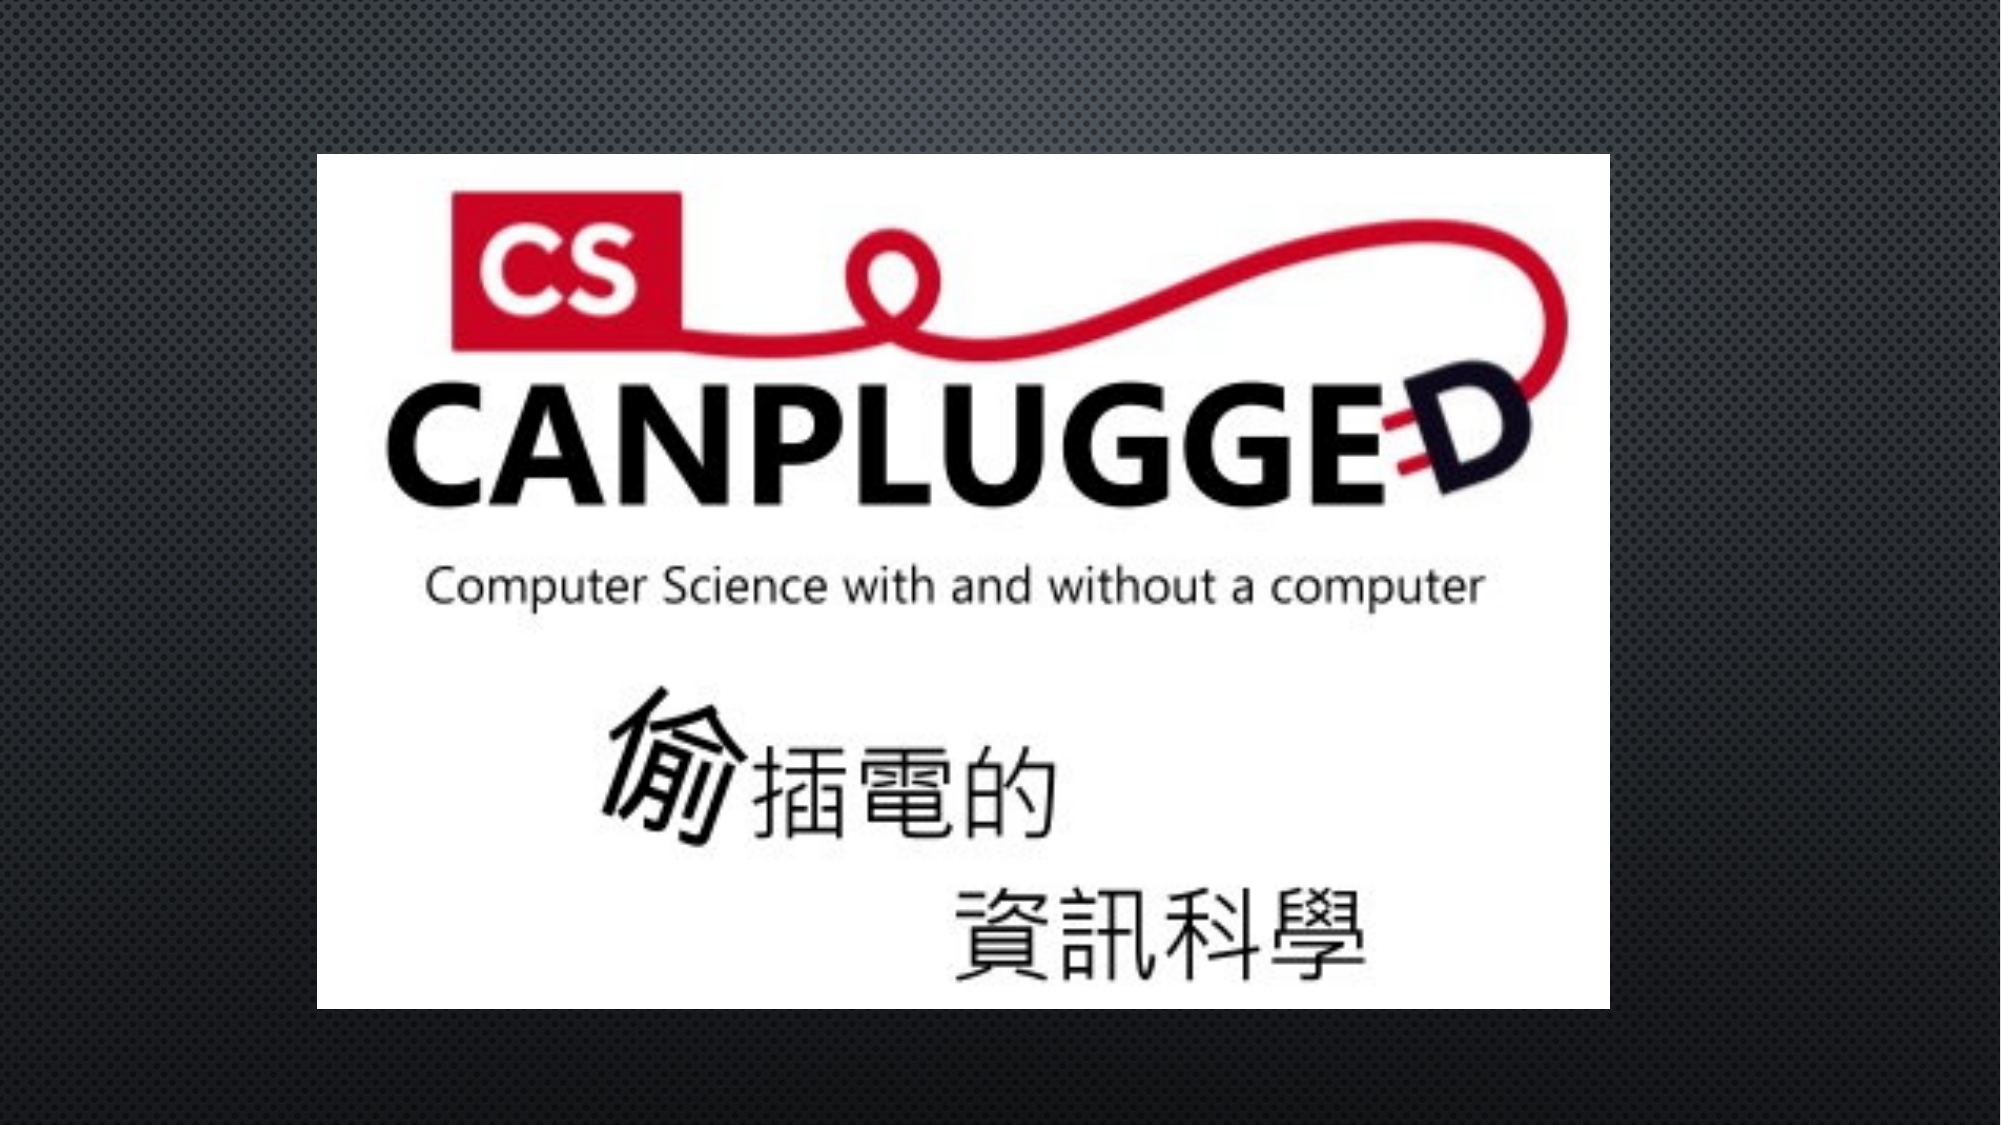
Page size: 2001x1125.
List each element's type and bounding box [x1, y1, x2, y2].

picture [317, 154, 1610, 1009]
